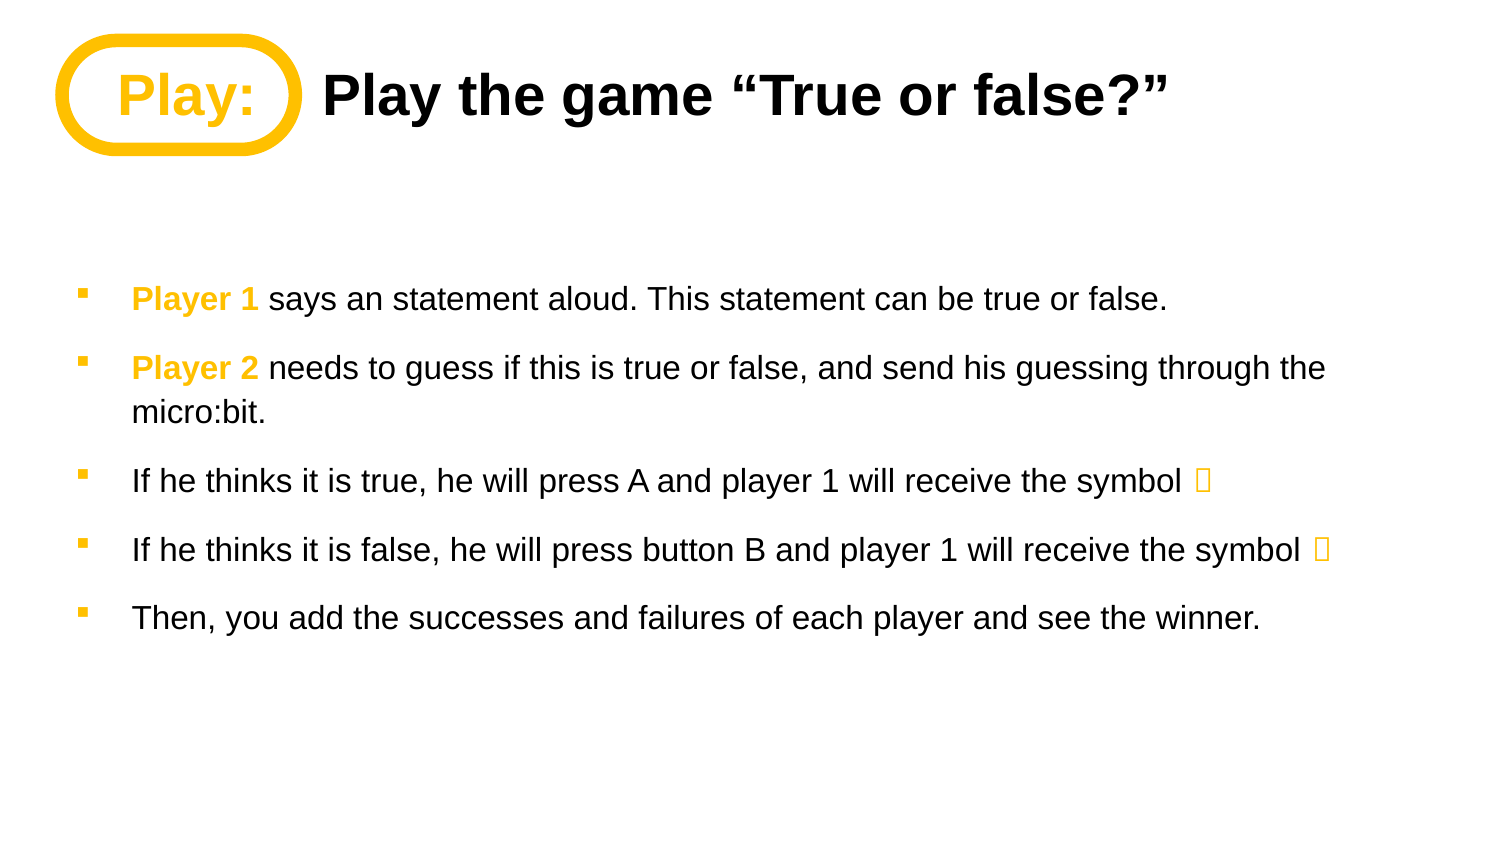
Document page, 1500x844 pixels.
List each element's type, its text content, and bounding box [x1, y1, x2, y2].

title Play: Play the game “True or false?” [110, 34, 1211, 159]
title Play: Play the game “True or false?” [110, 48, 288, 142]
text_box Player 1 says an statement aloud. This statement can be true or false. Player 2 needs to guess if this is true or false, and send his guessing through the micro:bit. If he thinks it is true, he will press A and player 1 will receive the symbol  If he thinks it is false, he will press button B and player 1 will receive the symbol  Then, you add the successes and failures of each player and see the winner. [59, 265, 1447, 719]
